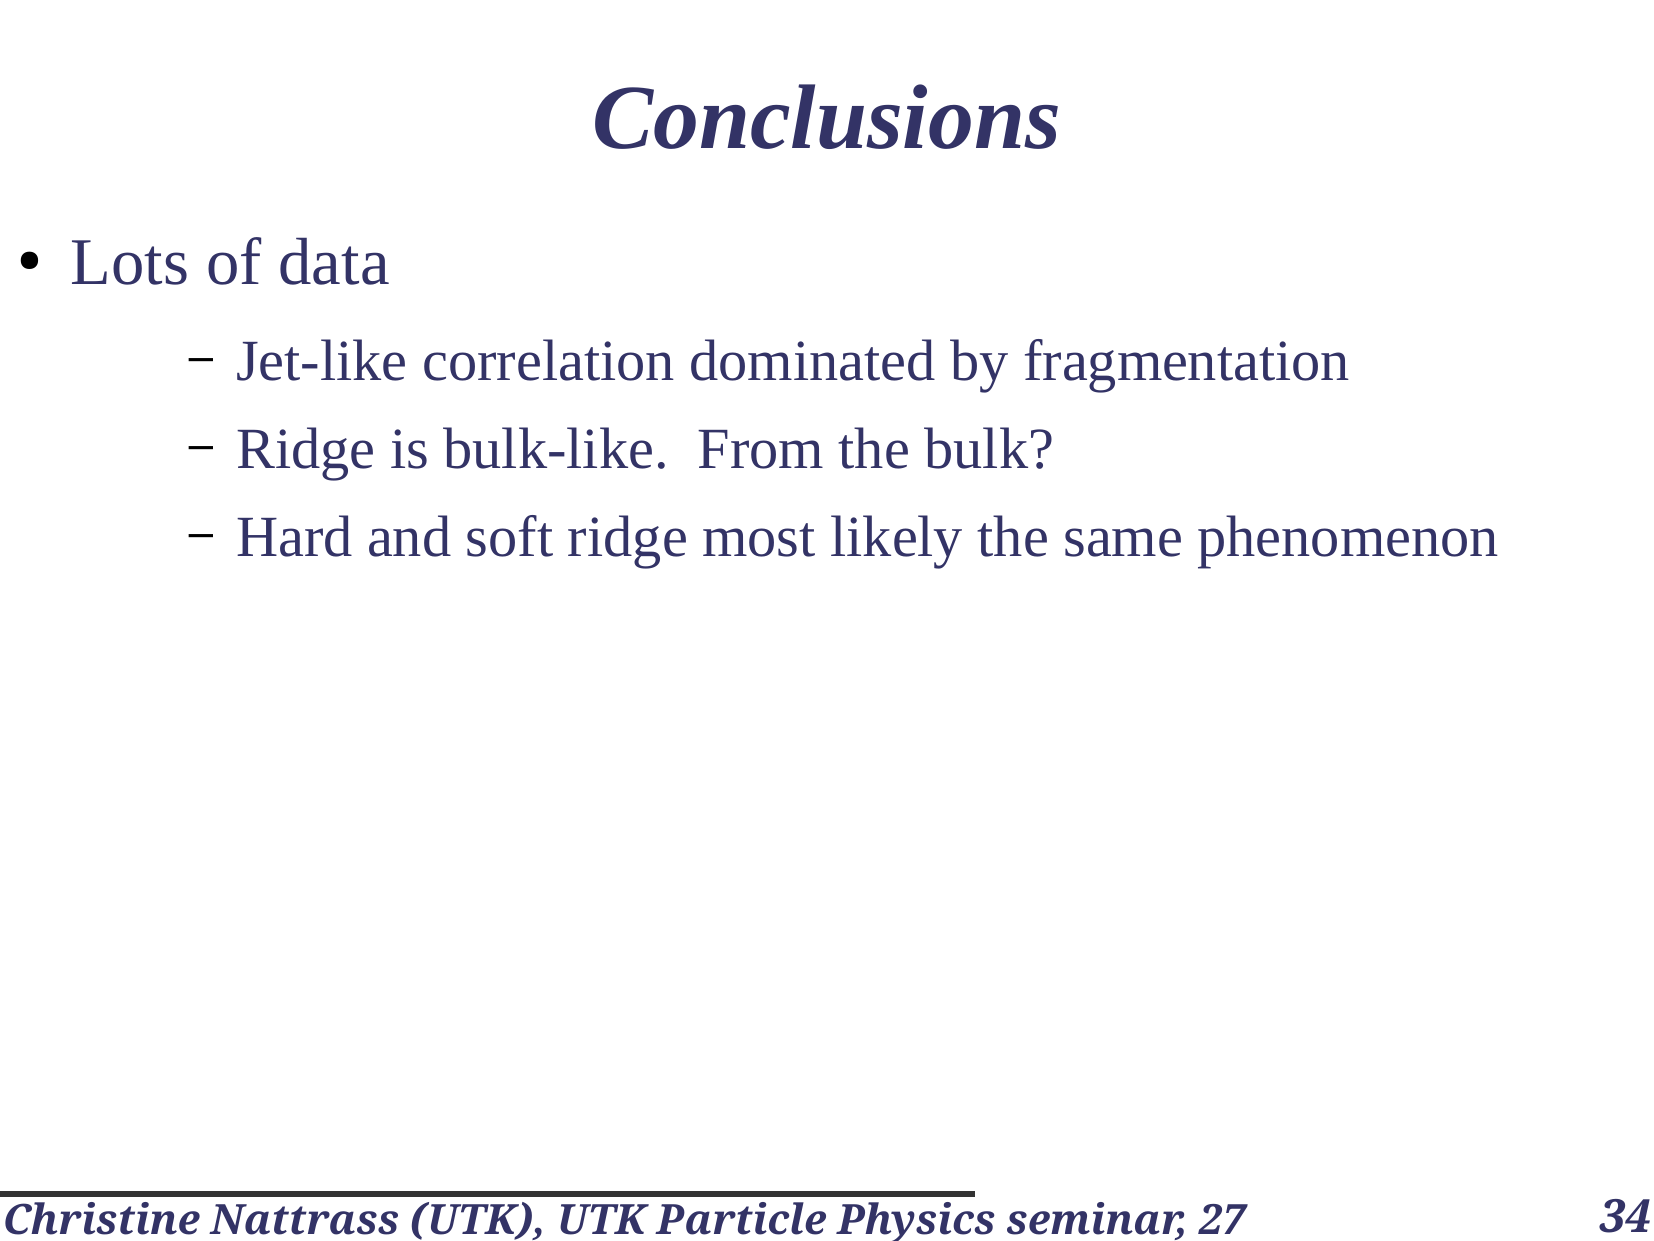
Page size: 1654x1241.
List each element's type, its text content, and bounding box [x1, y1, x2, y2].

list Lots of data Jet-like correlation dominated by fragmentation Ridge is bulk-like. From the bulk? Hard and soft ridge most likely the same phenomenon [0, 225, 1654, 1029]
title Conclusions [82, 21, 1571, 214]
